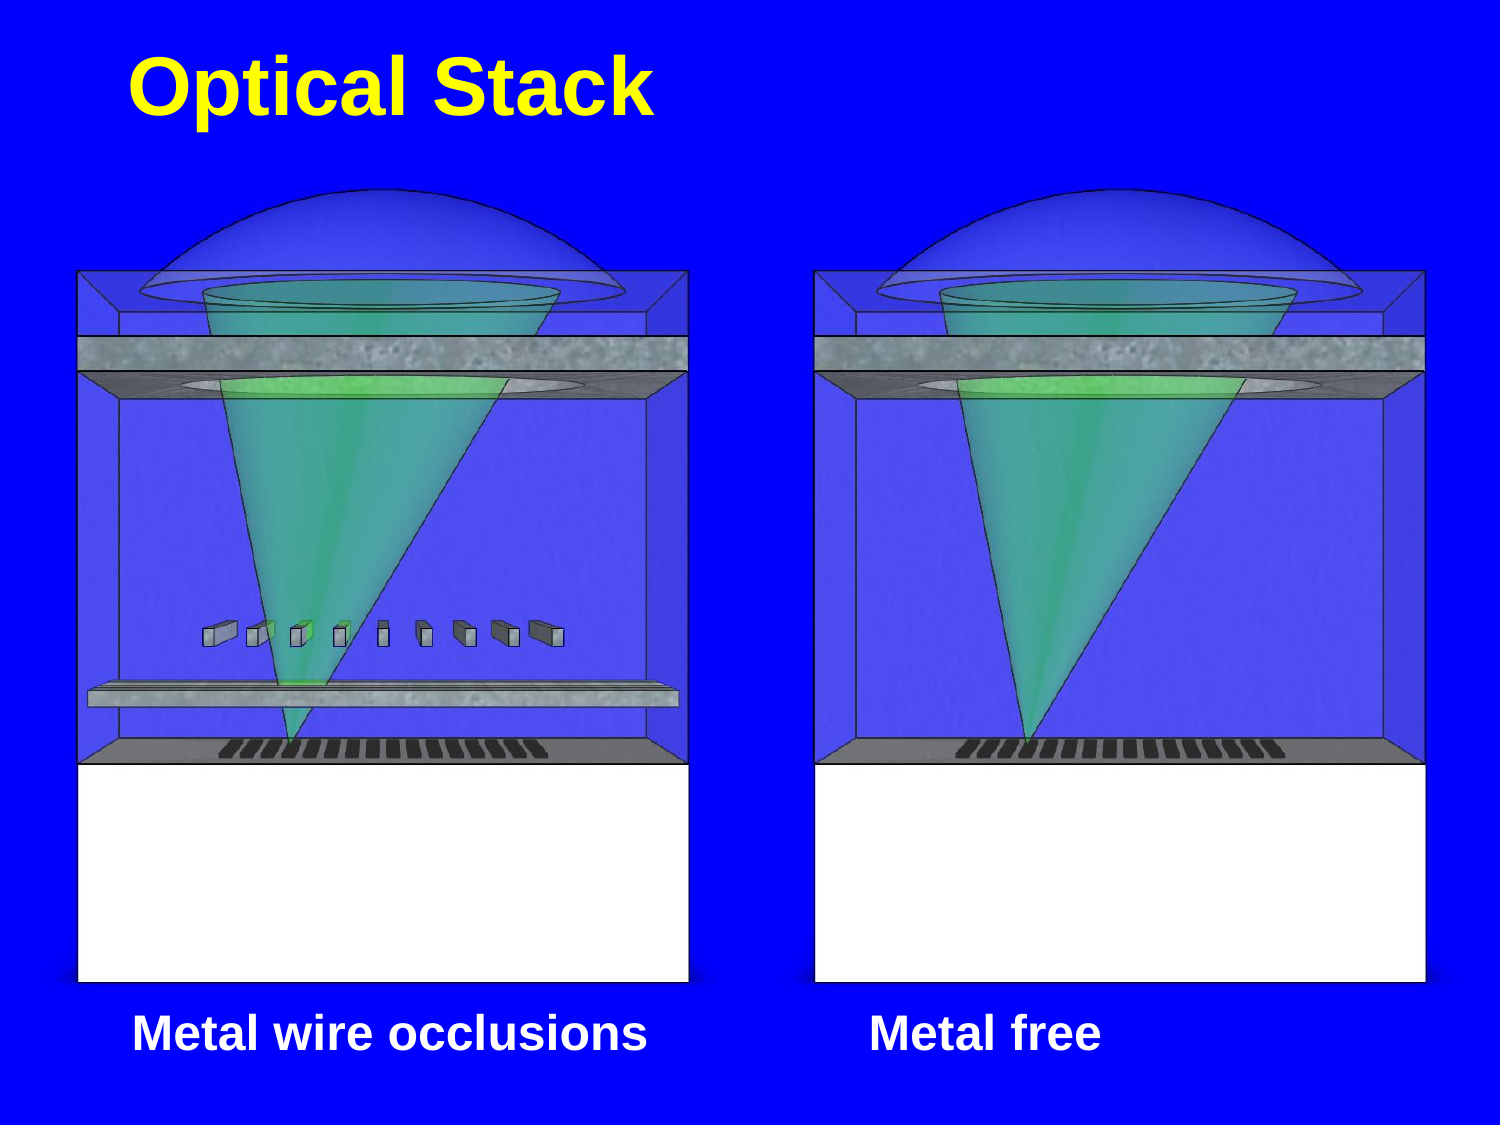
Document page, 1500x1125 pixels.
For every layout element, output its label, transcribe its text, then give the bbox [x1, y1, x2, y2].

text_box Metal wire occlusions [116, 997, 664, 1070]
text_box Metal free [853, 997, 1118, 1070]
picture [759, 174, 1480, 1005]
title Optical Stack [112, 23, 1388, 149]
picture [22, 174, 743, 1005]
